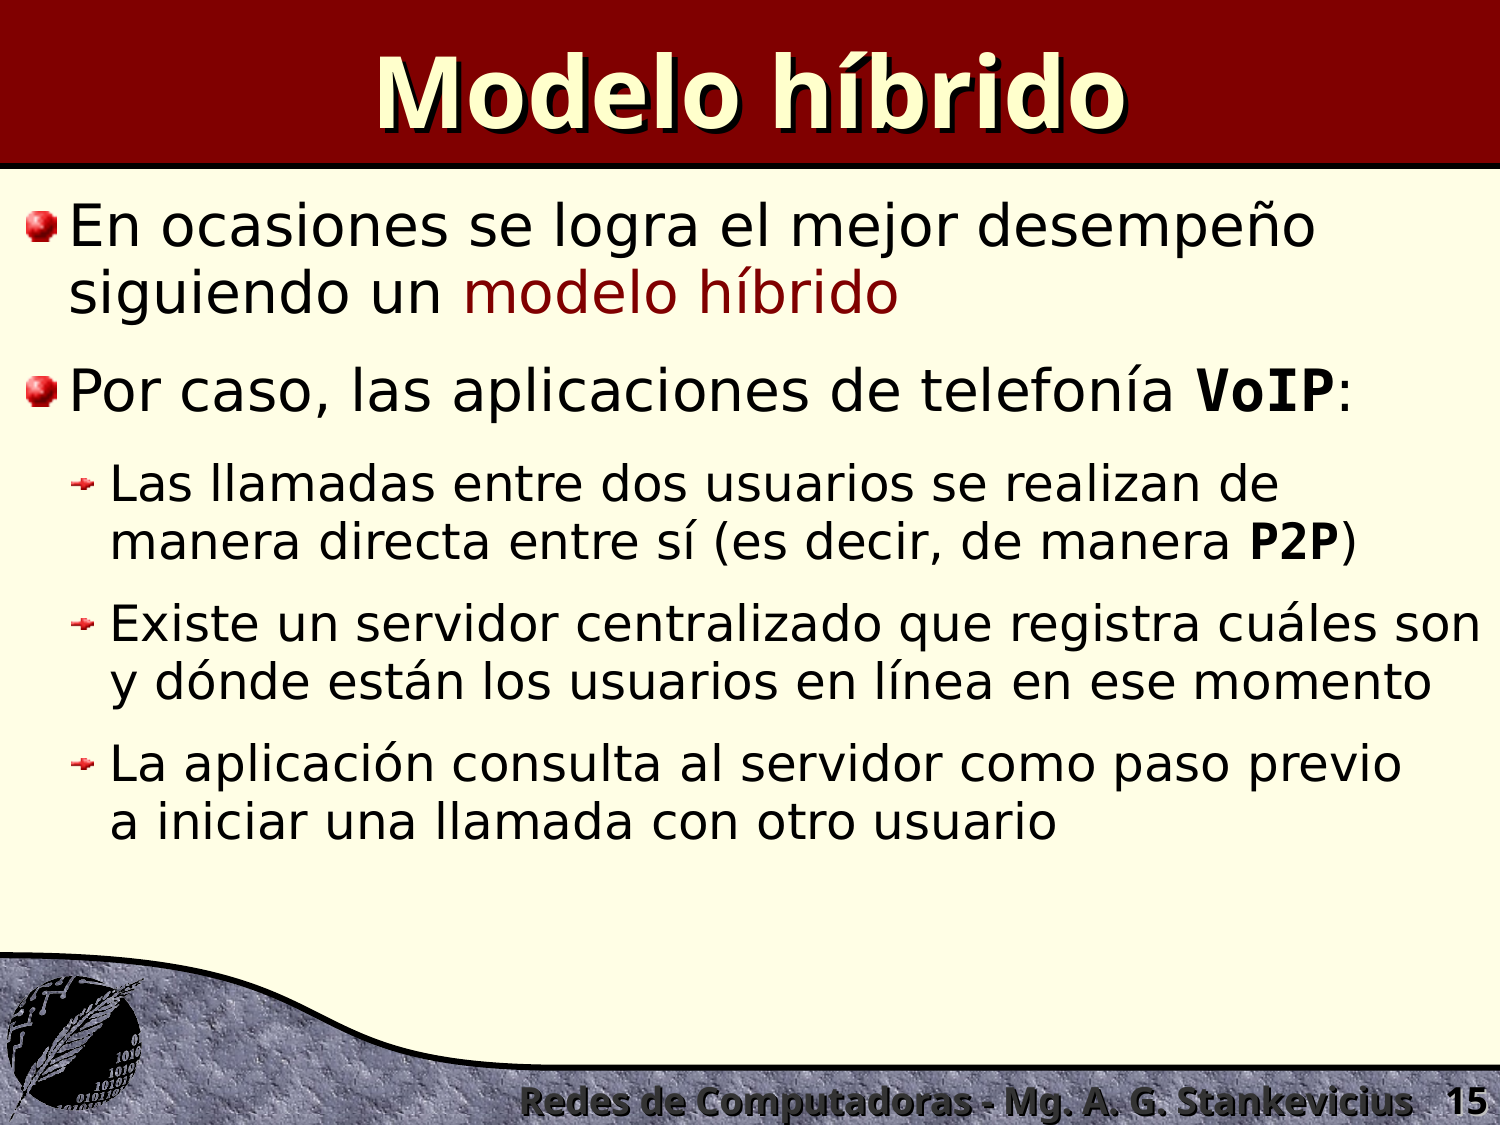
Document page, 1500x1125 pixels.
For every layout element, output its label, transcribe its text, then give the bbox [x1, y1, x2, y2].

picture [0, 959, 1500, 1125]
picture [790, 1100, 795, 1110]
picture [1047, 1100, 1054, 1110]
list En ocasiones se logra el mejor desempeño siguiendo un modelo híbrido Por caso, las aplicaciones de telefonía VoIP: Las llamadas entre dos usuarios se realizan de manera directa entre sí (es decir, de manera P2P) Existe un servidor centralizado que registra cuáles son y dónde están los usuarios en línea en ese momento La aplicación consulta al servidor como paso previo a iniciar una llamada con otro usuario [11, 192, 1486, 921]
title Modelo híbrido [15, 5, 1485, 160]
